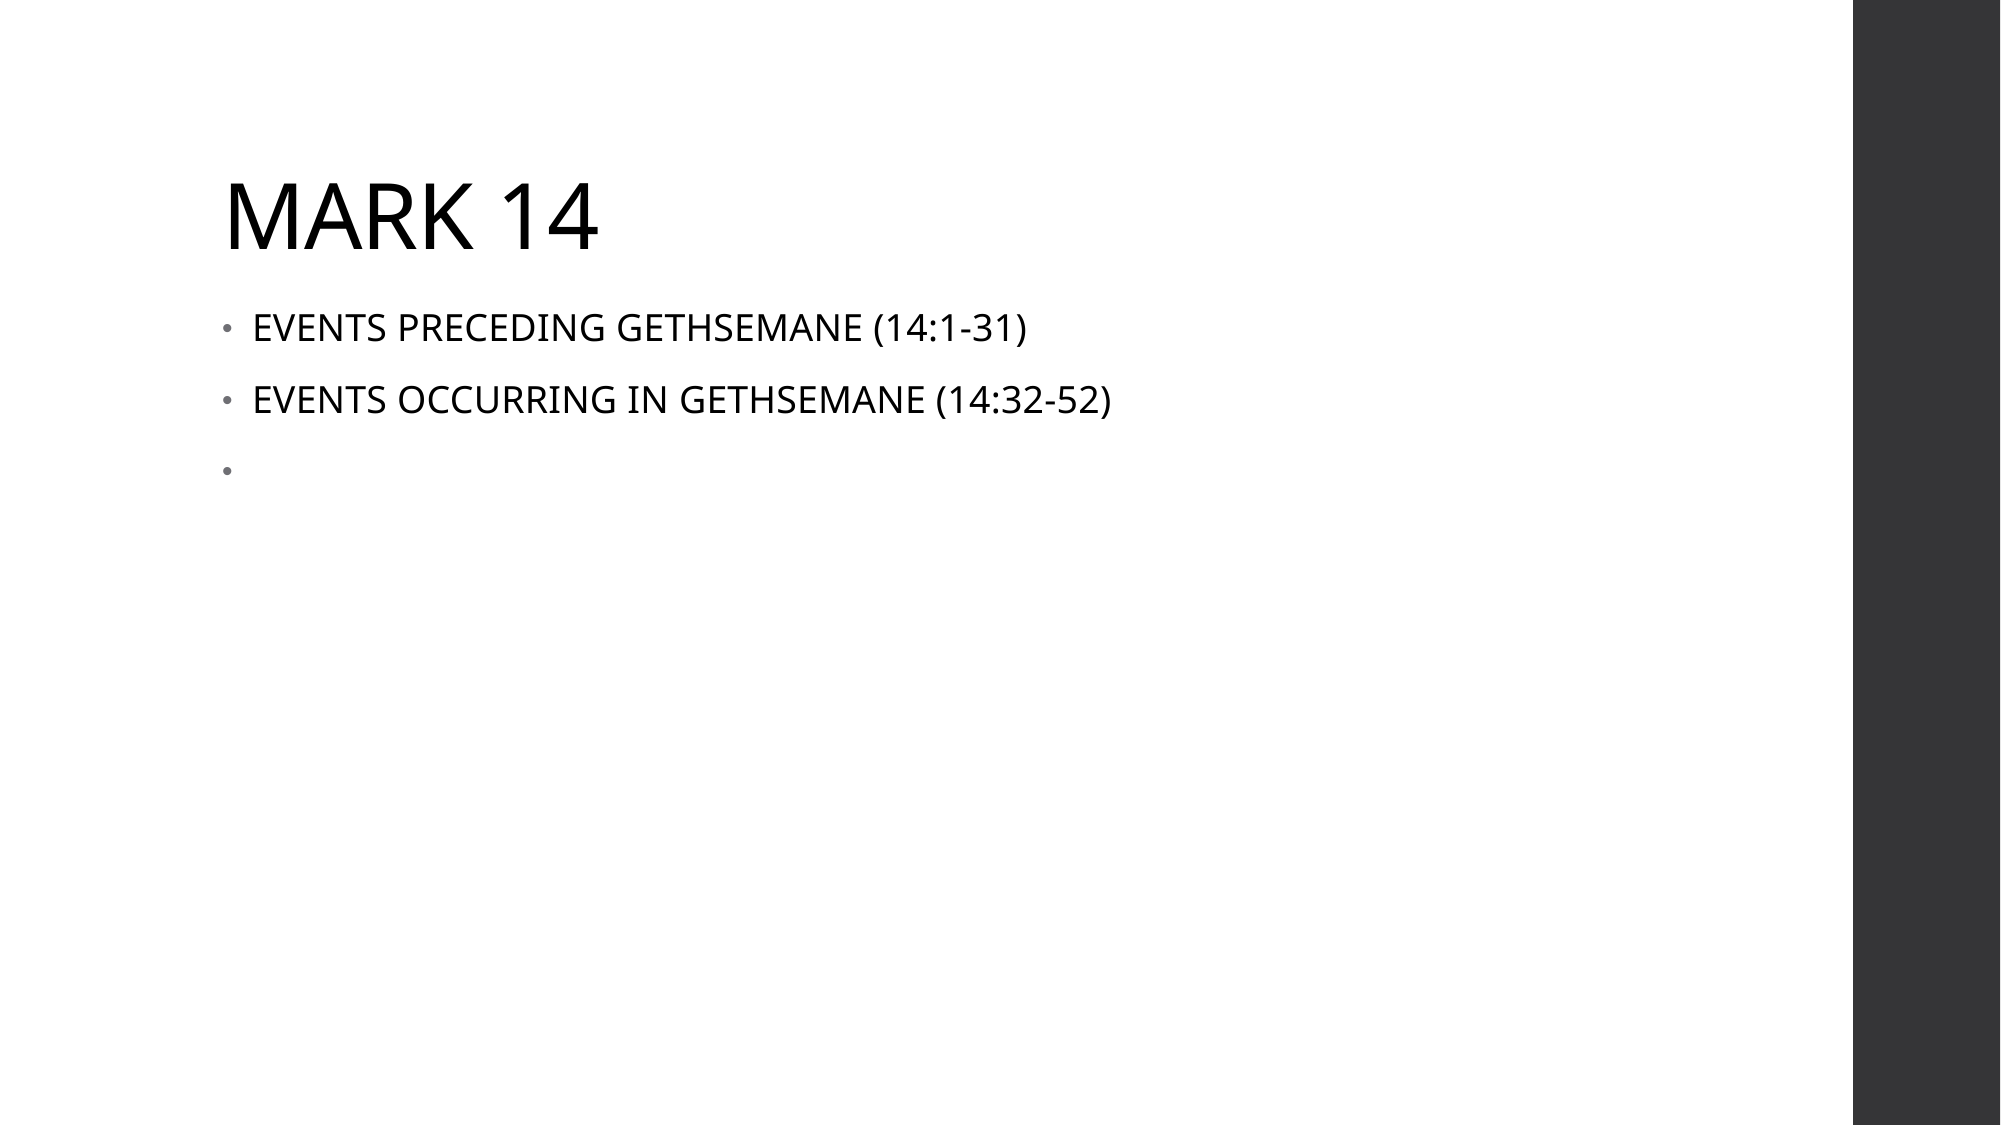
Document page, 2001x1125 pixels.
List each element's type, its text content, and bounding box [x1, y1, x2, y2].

list EVENTS PRECEDING GETHSEMANE (14:1-31) EVENTS OCCURRING IN GETHSEMANE (14:32-52) [206, 299, 1617, 1014]
title MARK 14 [206, 60, 1797, 278]
